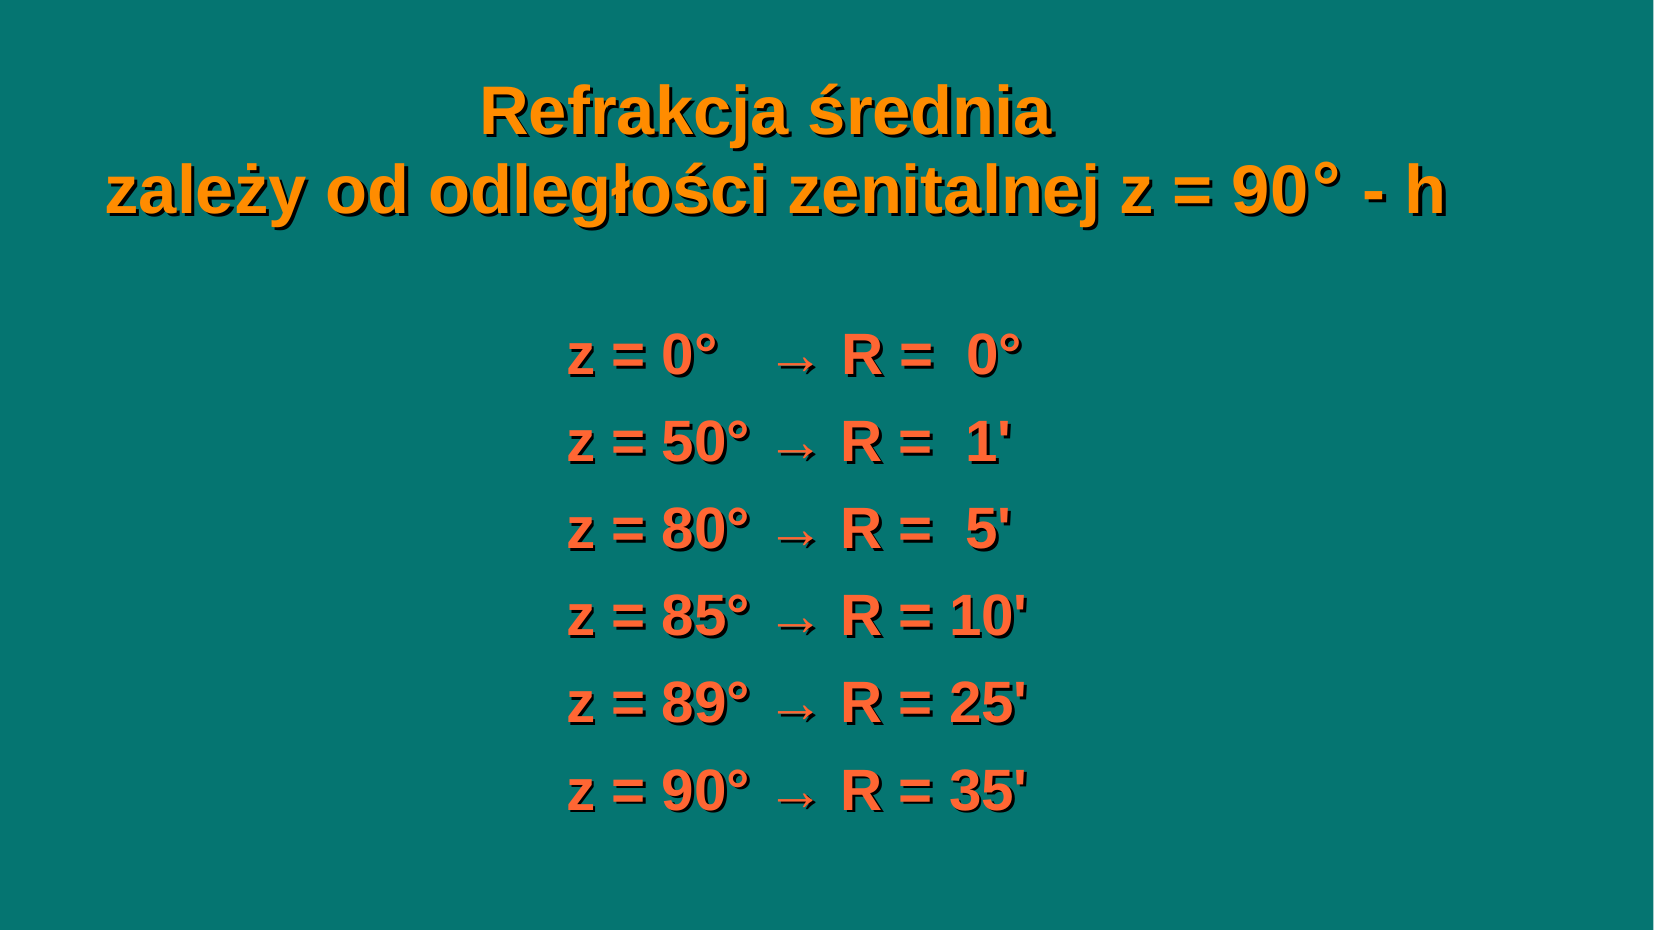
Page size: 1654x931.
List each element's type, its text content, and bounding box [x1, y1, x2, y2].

title Refrakcja średnia zależy od odległości zenitalnej z = 90° - h [69, 34, 1482, 268]
list z = 0° → R = 0° z = 50° → R = 1' z = 80° → R = 5' z = 85° → R = 10' z = 89° → R = 25' z = 90° → R = 35' [548, 321, 1061, 853]
